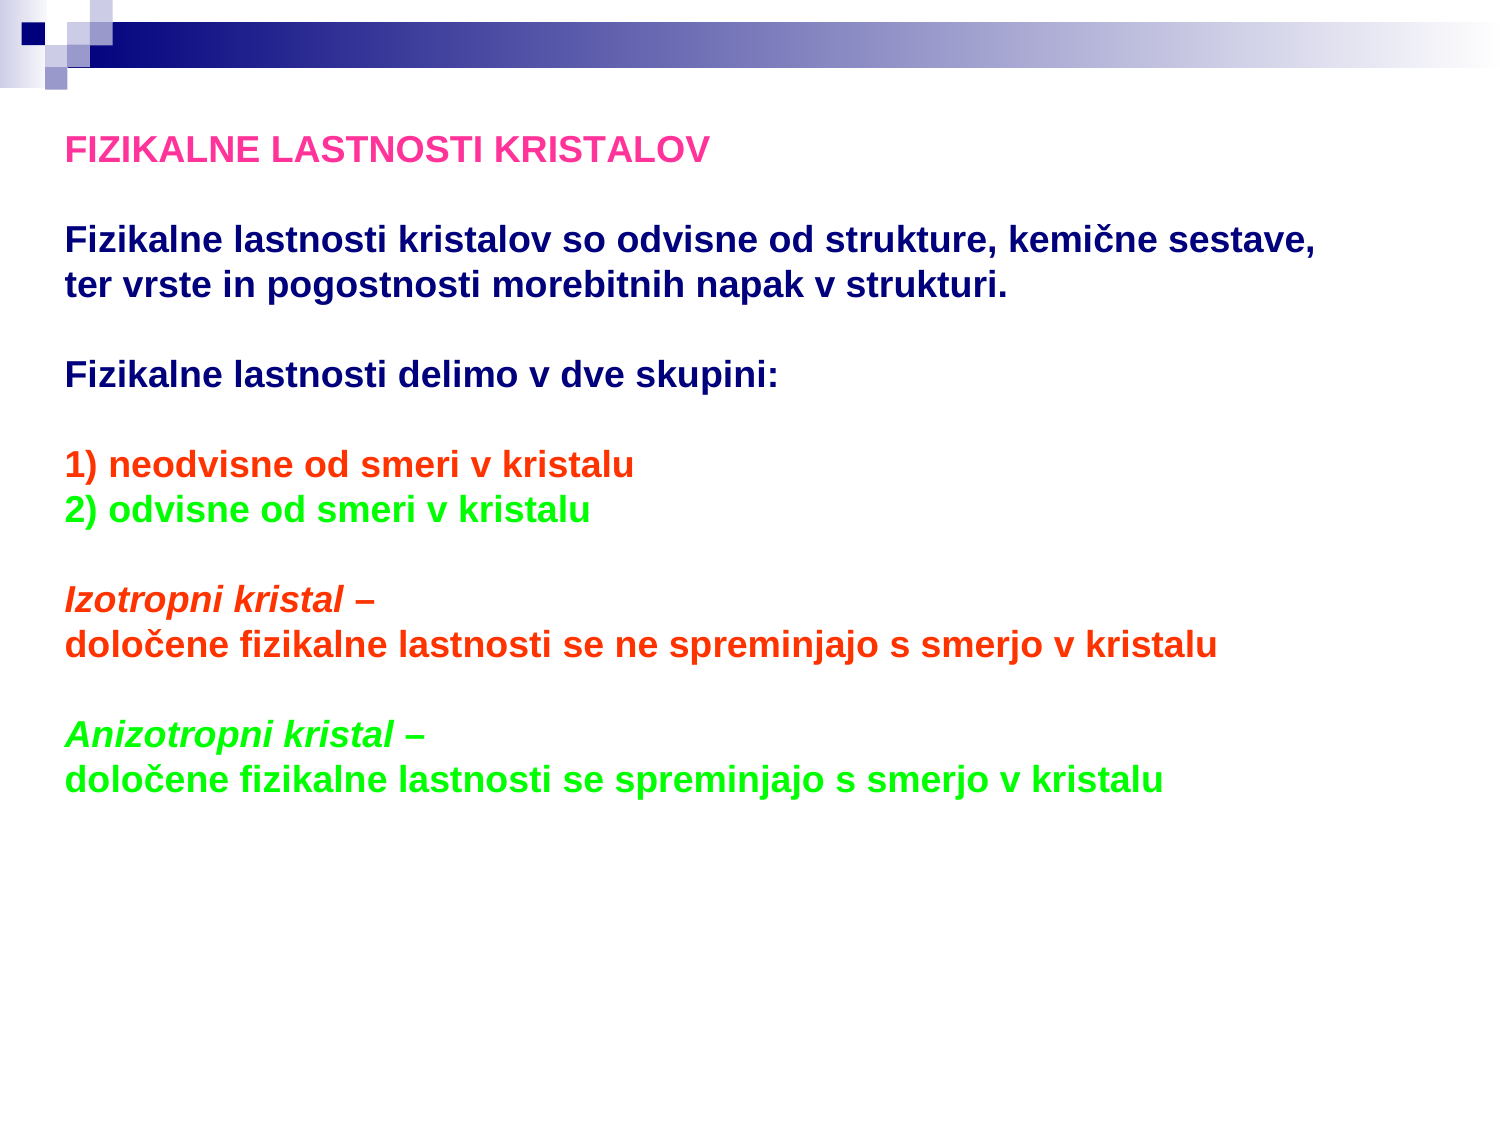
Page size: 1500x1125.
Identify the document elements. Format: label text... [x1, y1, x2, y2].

text_box FIZIKALNE LASTNOSTI KRISTALOV Fizikalne lastnosti kristalov so odvisne od strukture, kemične sestave, ter vrste in pogostnosti morebitnih napak v strukturi. Fizikalne lastnosti delimo v dve skupini: 1) neodvisne od smeri v kristalu 2) odvisne od smeri v kristalu Izotropni kristal – določene fizikalne lastnosti se ne spreminjajo s smerjo v kristalu Anizotropni kristal – določene fizikalne lastnosti se spreminjajo s smerjo v kristalu [49, 116, 1353, 853]
